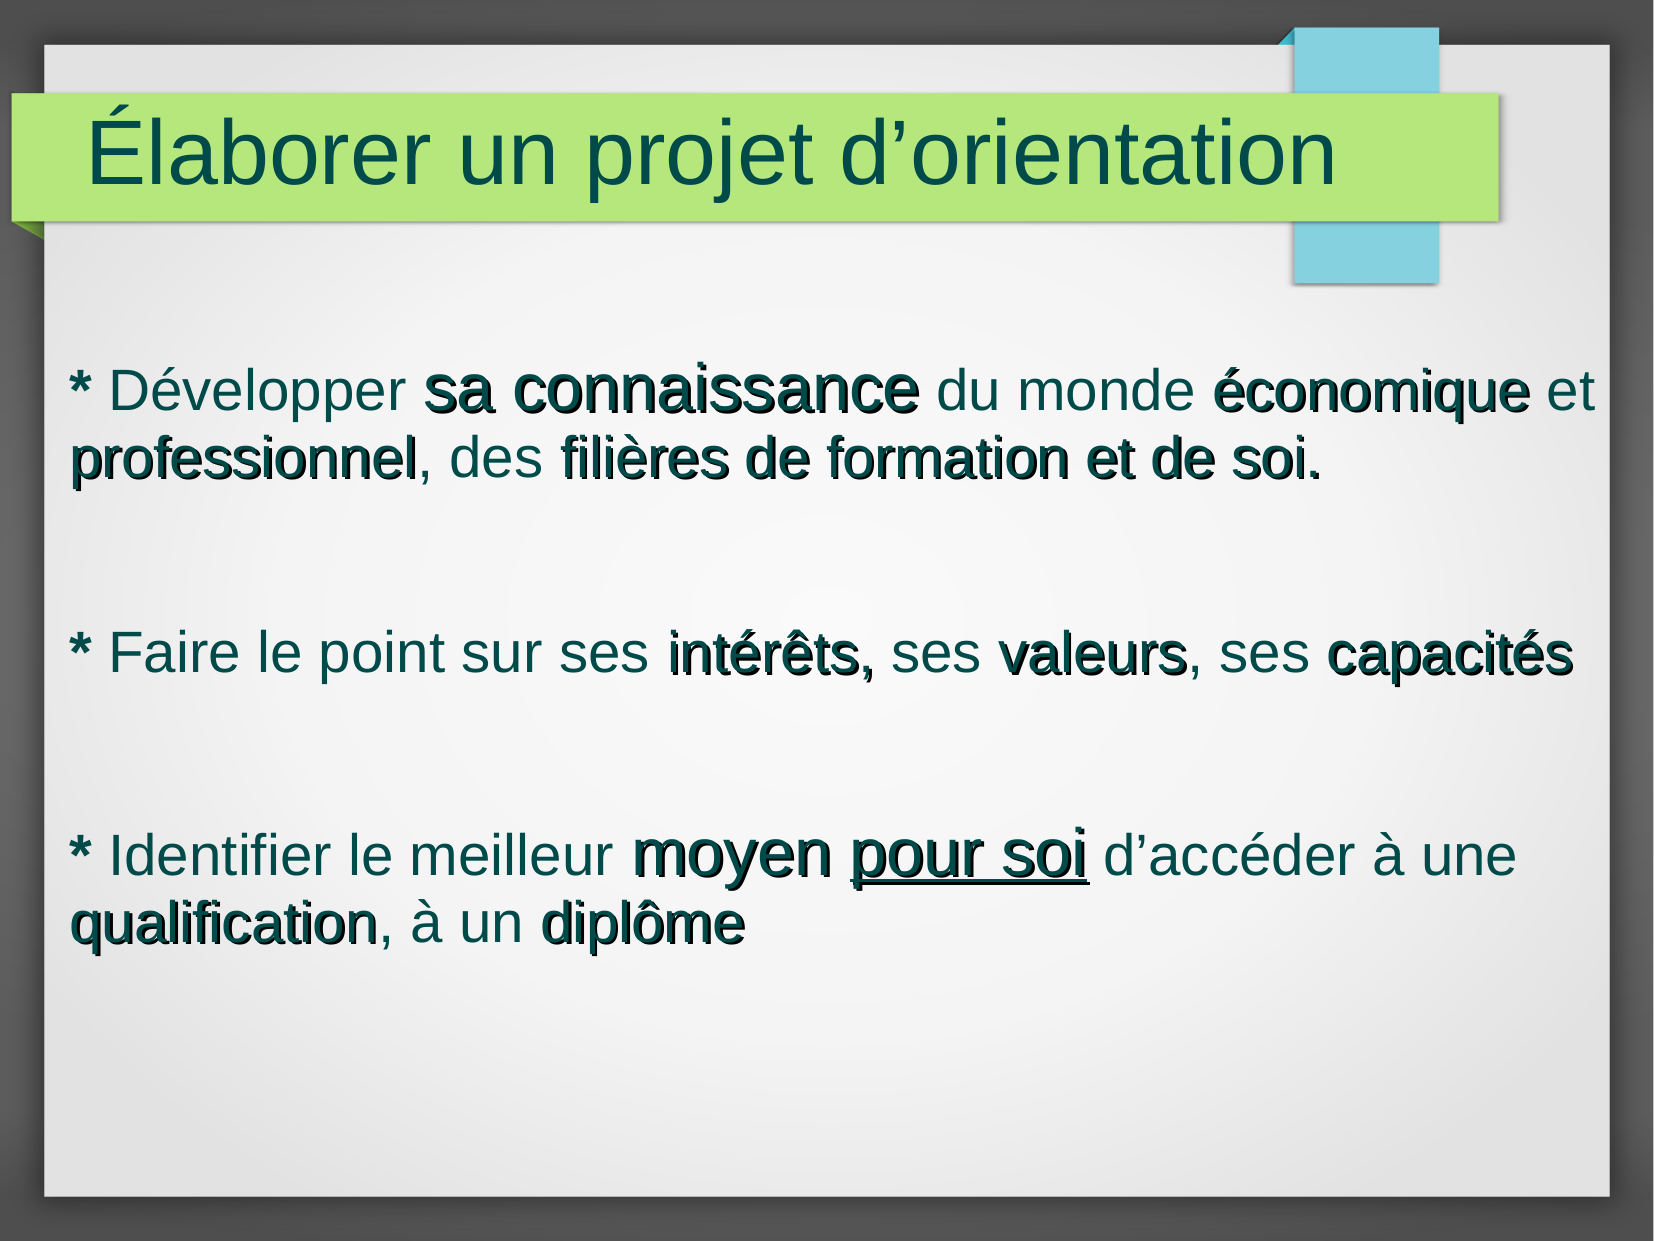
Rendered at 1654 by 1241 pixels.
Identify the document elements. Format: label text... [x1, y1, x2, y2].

text_box Élaborer un projet d’orientation [70, 94, 1382, 259]
picture [0, 0, 1654, 1241]
text_box * Développer sa connaissance du monde économique et professionnel, des filières de formation et de soi. * Faire le point sur ses intérêts, ses valeurs, ses capacités * Identifier le meilleur moyen pour soi d’accéder à une qualification, à un diplôme [54, 342, 1611, 962]
